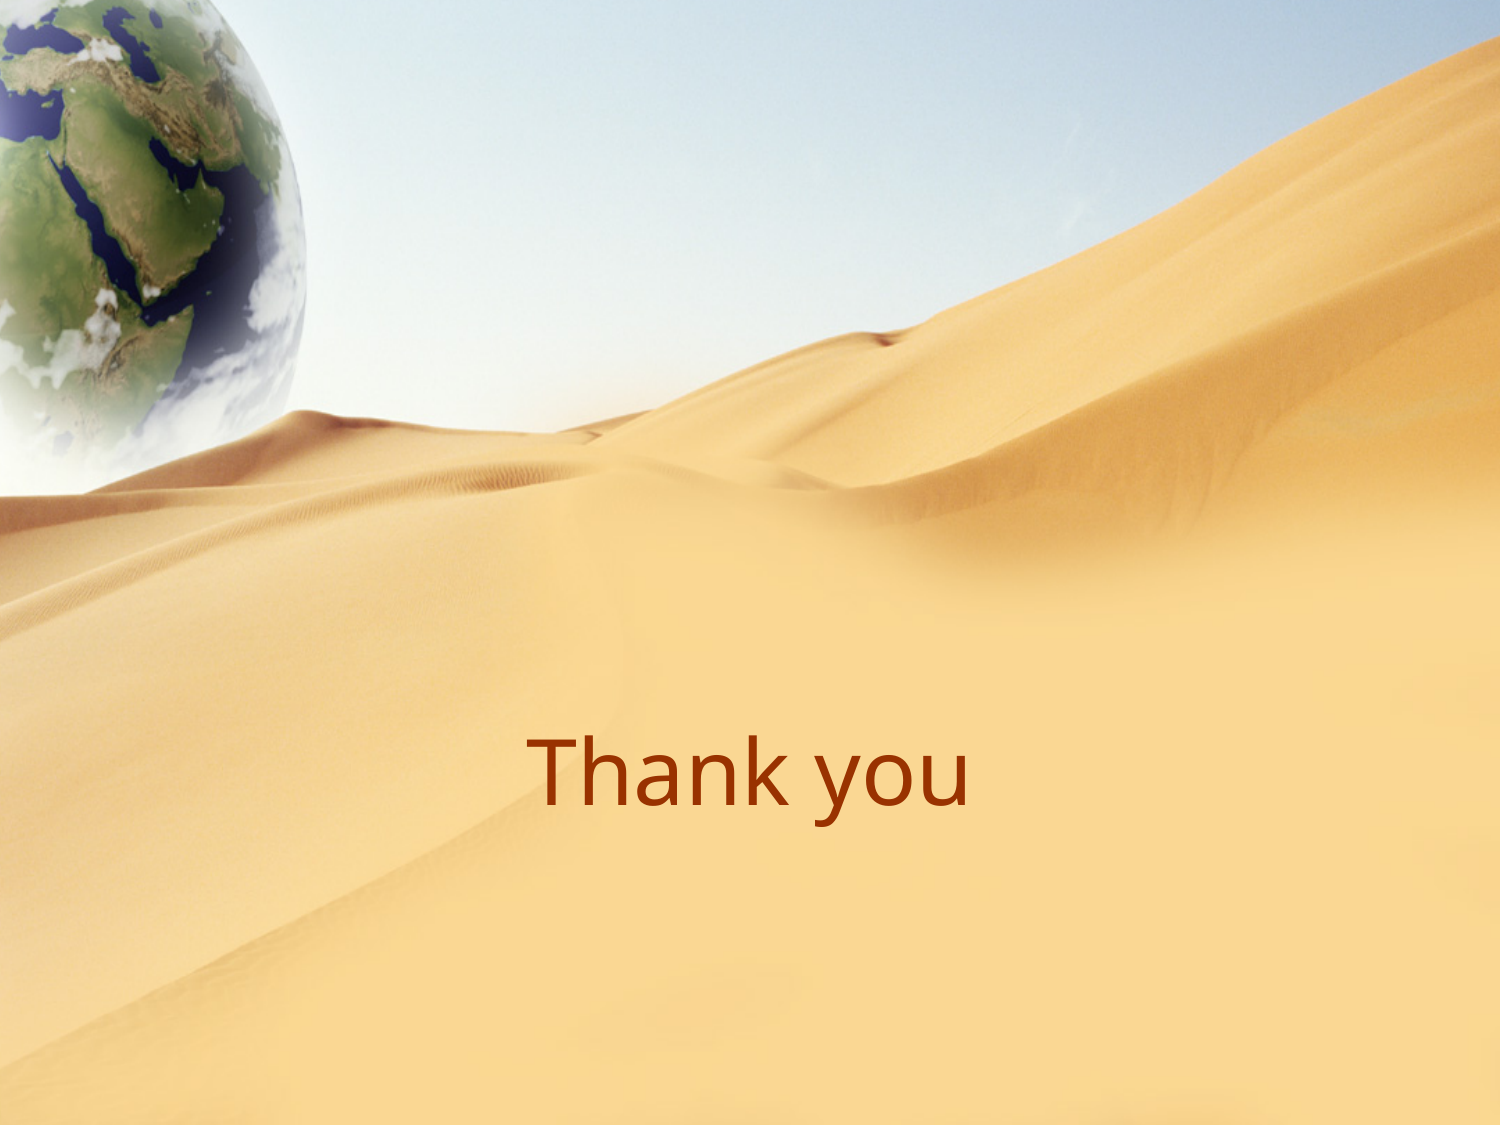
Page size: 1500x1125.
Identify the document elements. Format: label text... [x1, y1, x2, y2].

text_box Thank you [112, 699, 1388, 888]
picture [0, 0, 1500, 1125]
